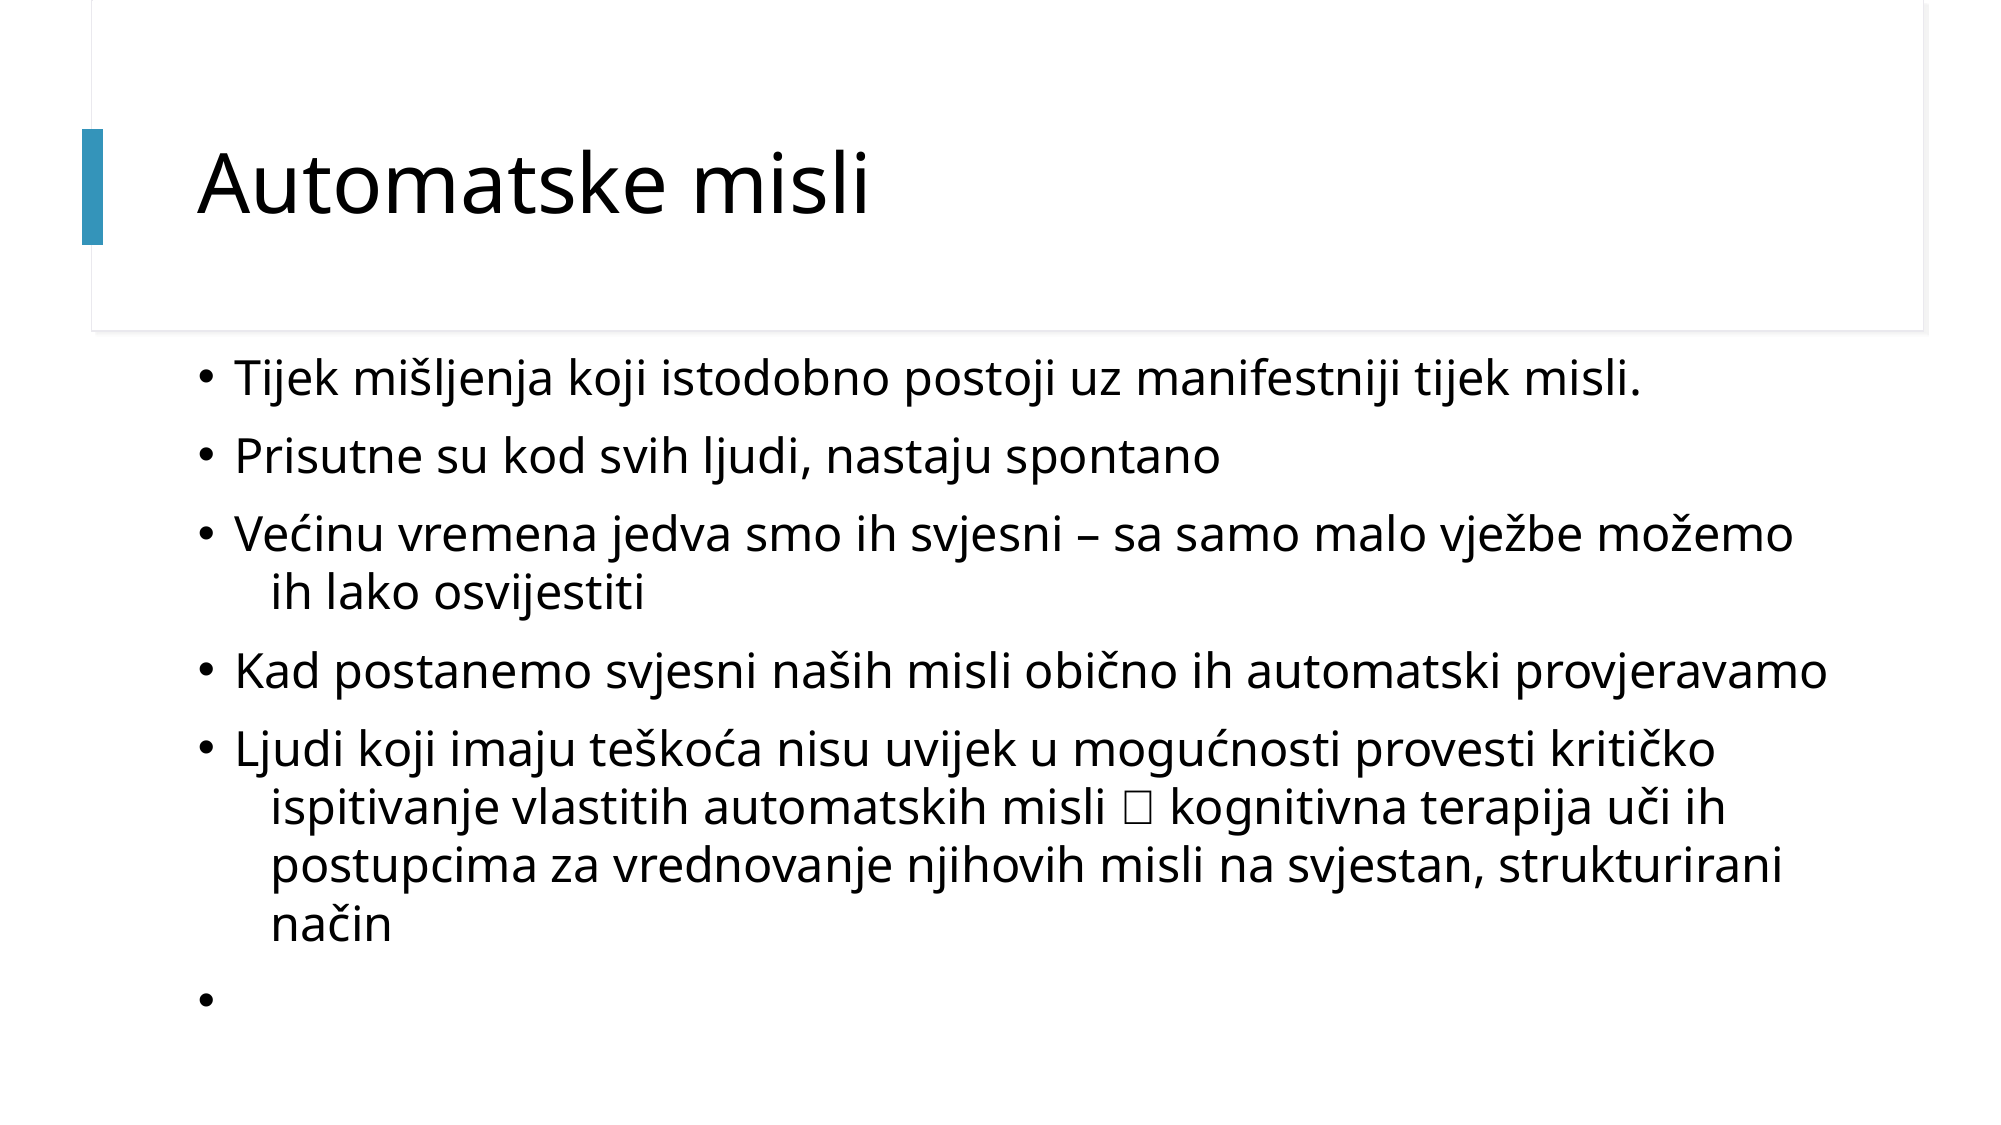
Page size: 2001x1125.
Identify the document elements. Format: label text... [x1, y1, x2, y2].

list Tijek mišljenja koji istodobno postoji uz manifestniji tijek misli. Prisutne su kod svih ljudi, nastaju spontano Većinu vremena jedva smo ih svjesni – sa samo malo vježbe možemo ih lako osvijestiti Kad postanemo svjesni naših misli obično ih automatski provjeravamo Ljudi koji imaju teškoća nisu uvijek u mogućnosti provesti kritičko ispitivanje vlastitih automatskih misli  kognitivna terapija uči ih postupcima za vrednovanje njihovih misli na svjestan, strukturirani način [183, 339, 1852, 1013]
title Automatske misli [183, 90, 1852, 284]
